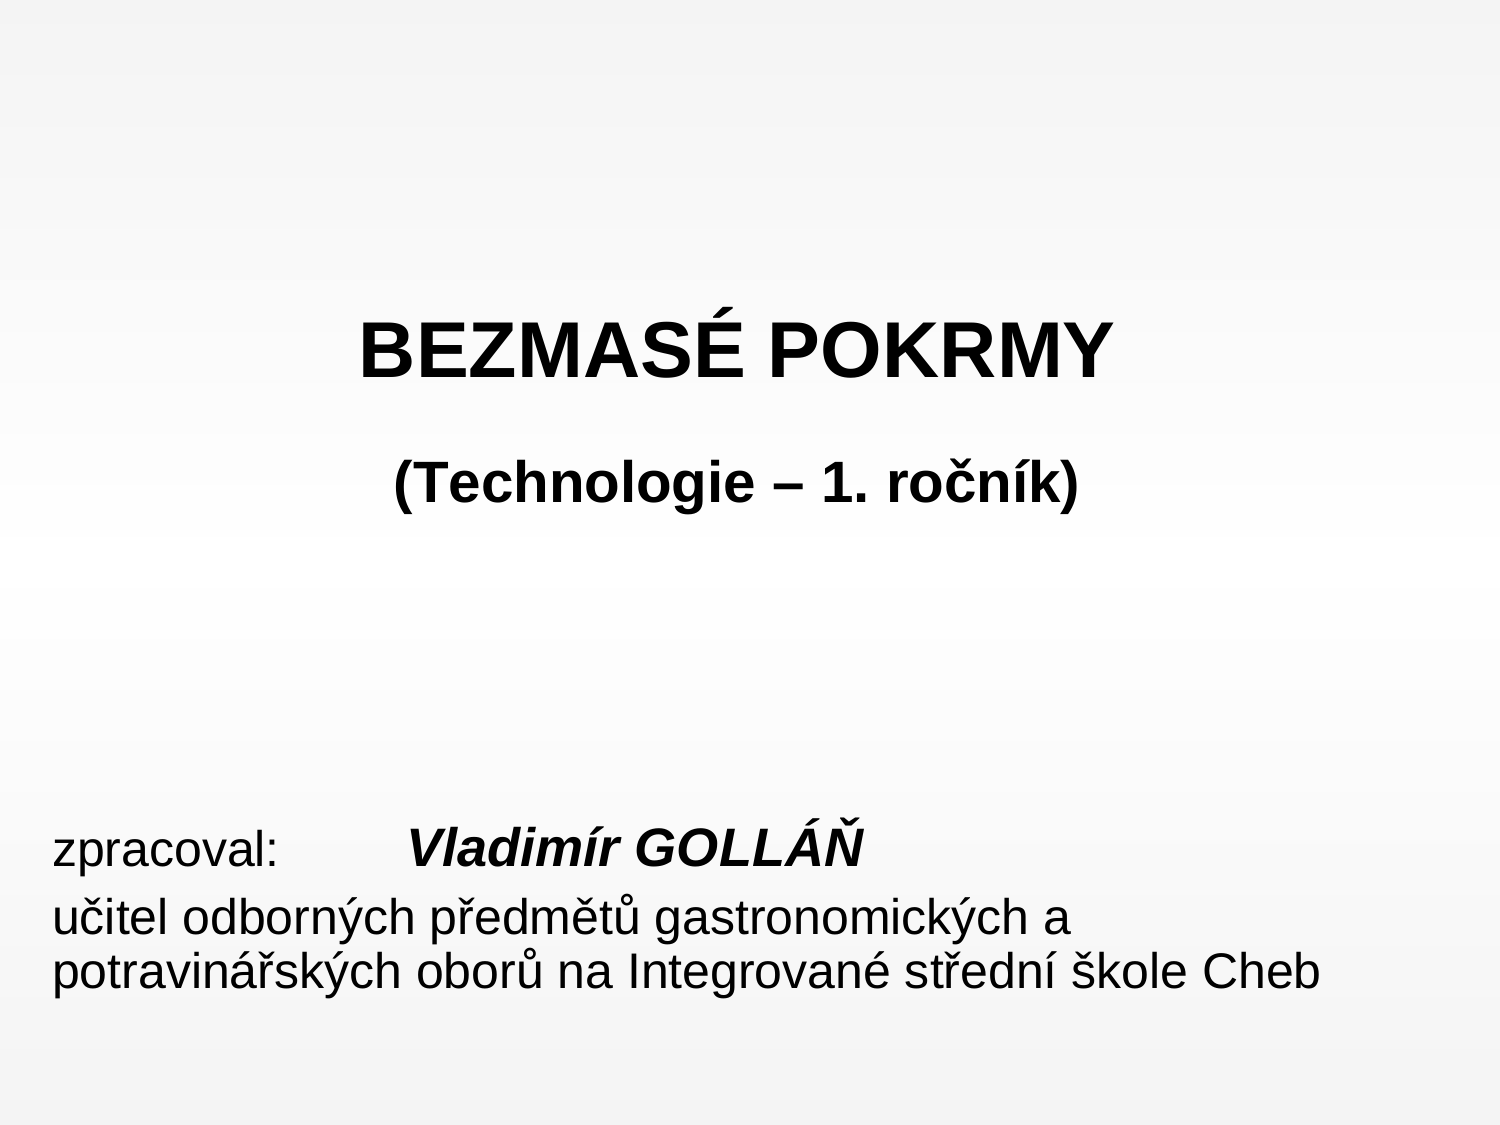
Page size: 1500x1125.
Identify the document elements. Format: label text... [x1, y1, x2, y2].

subtitle zpracoval: Vladimír GOLLÁŇ učitel odborných předmětů gastronomických a potravinářských oborů na Integrované střední škole Cheb [37, 812, 1425, 1013]
title BEZMASÉ POKRMY (Technologie – 1. ročník) [99, 249, 1375, 563]
